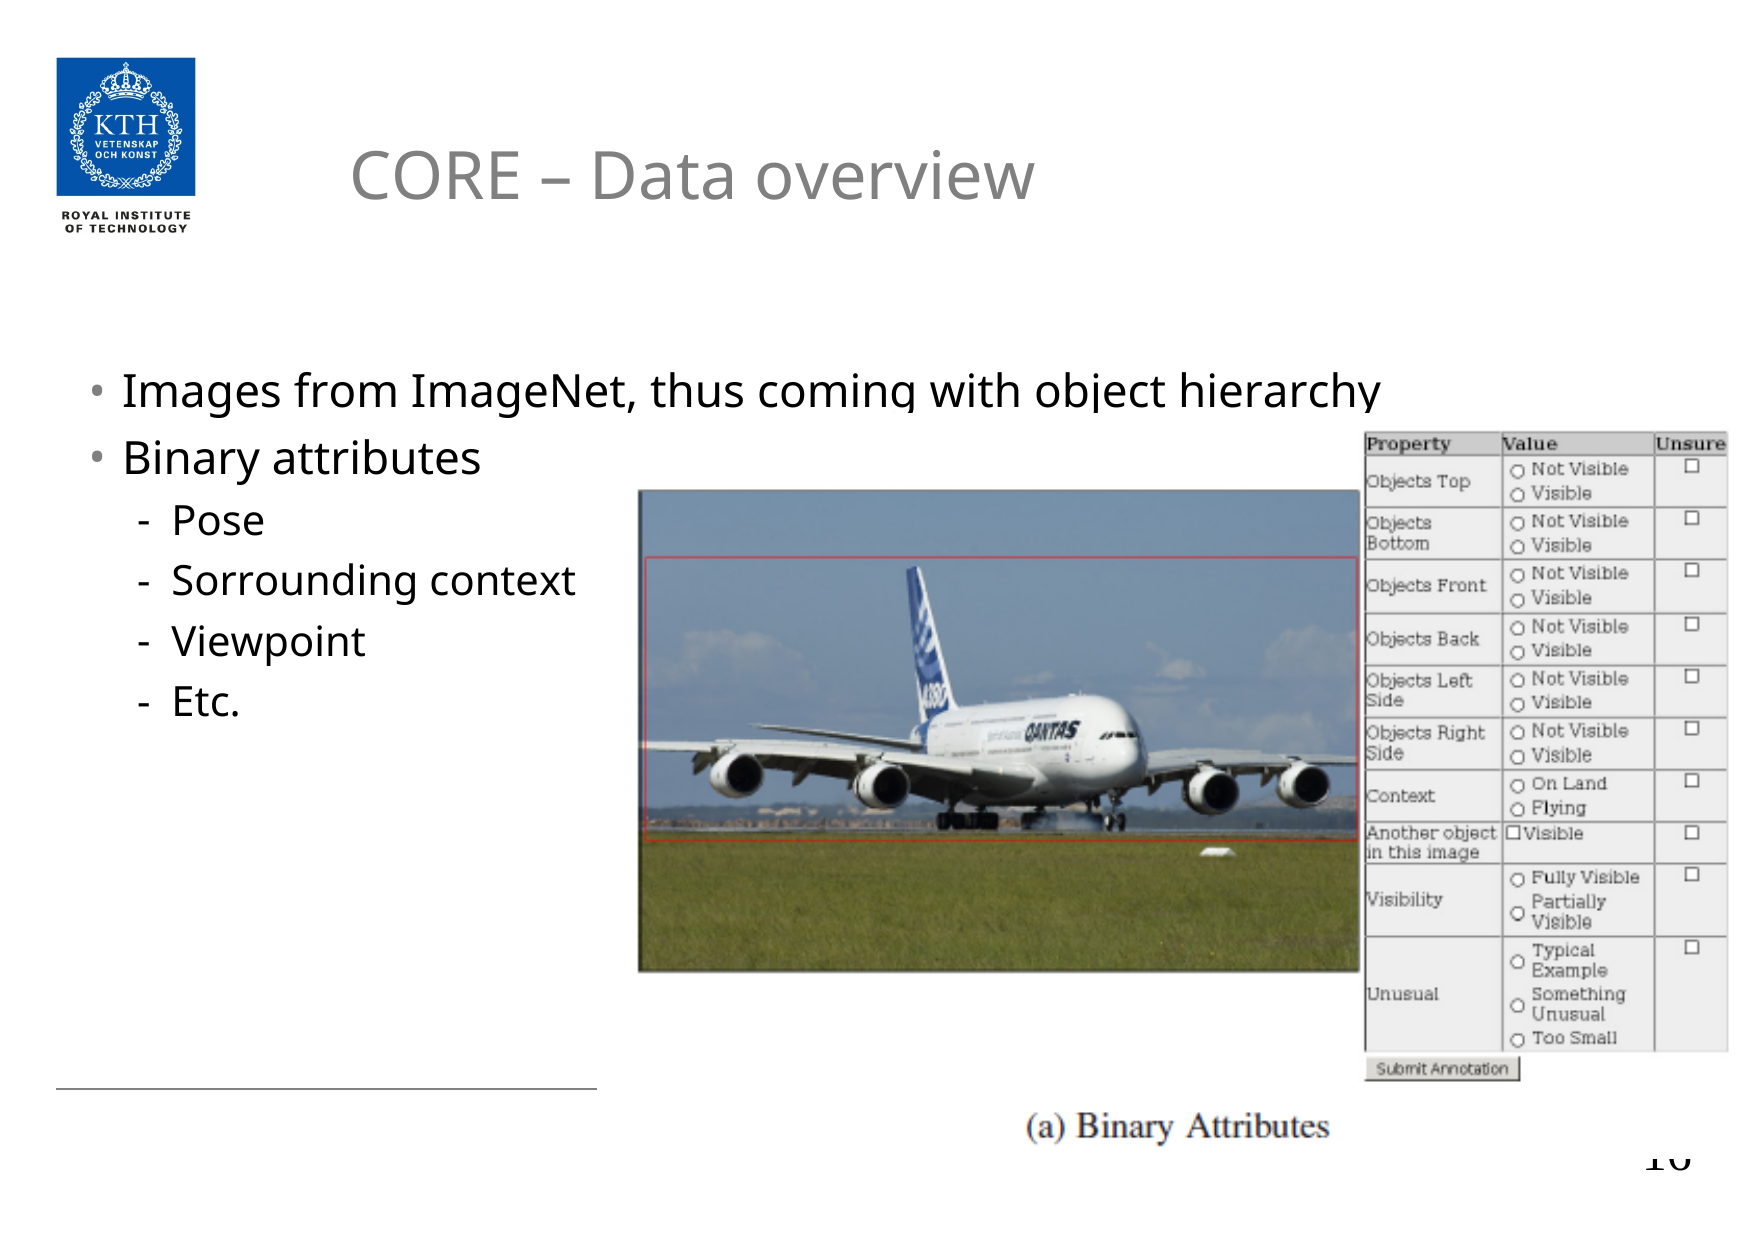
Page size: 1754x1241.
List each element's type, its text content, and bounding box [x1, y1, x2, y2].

picture [56, 57, 196, 234]
picture [597, 413, 1754, 1159]
list Images from ImageNet, thus coming with object hierarchy Binary attributes Pose Sorrounding context Viewpoint Etc. [88, 354, 1406, 1089]
title CORE – Data overview [349, 69, 1663, 277]
